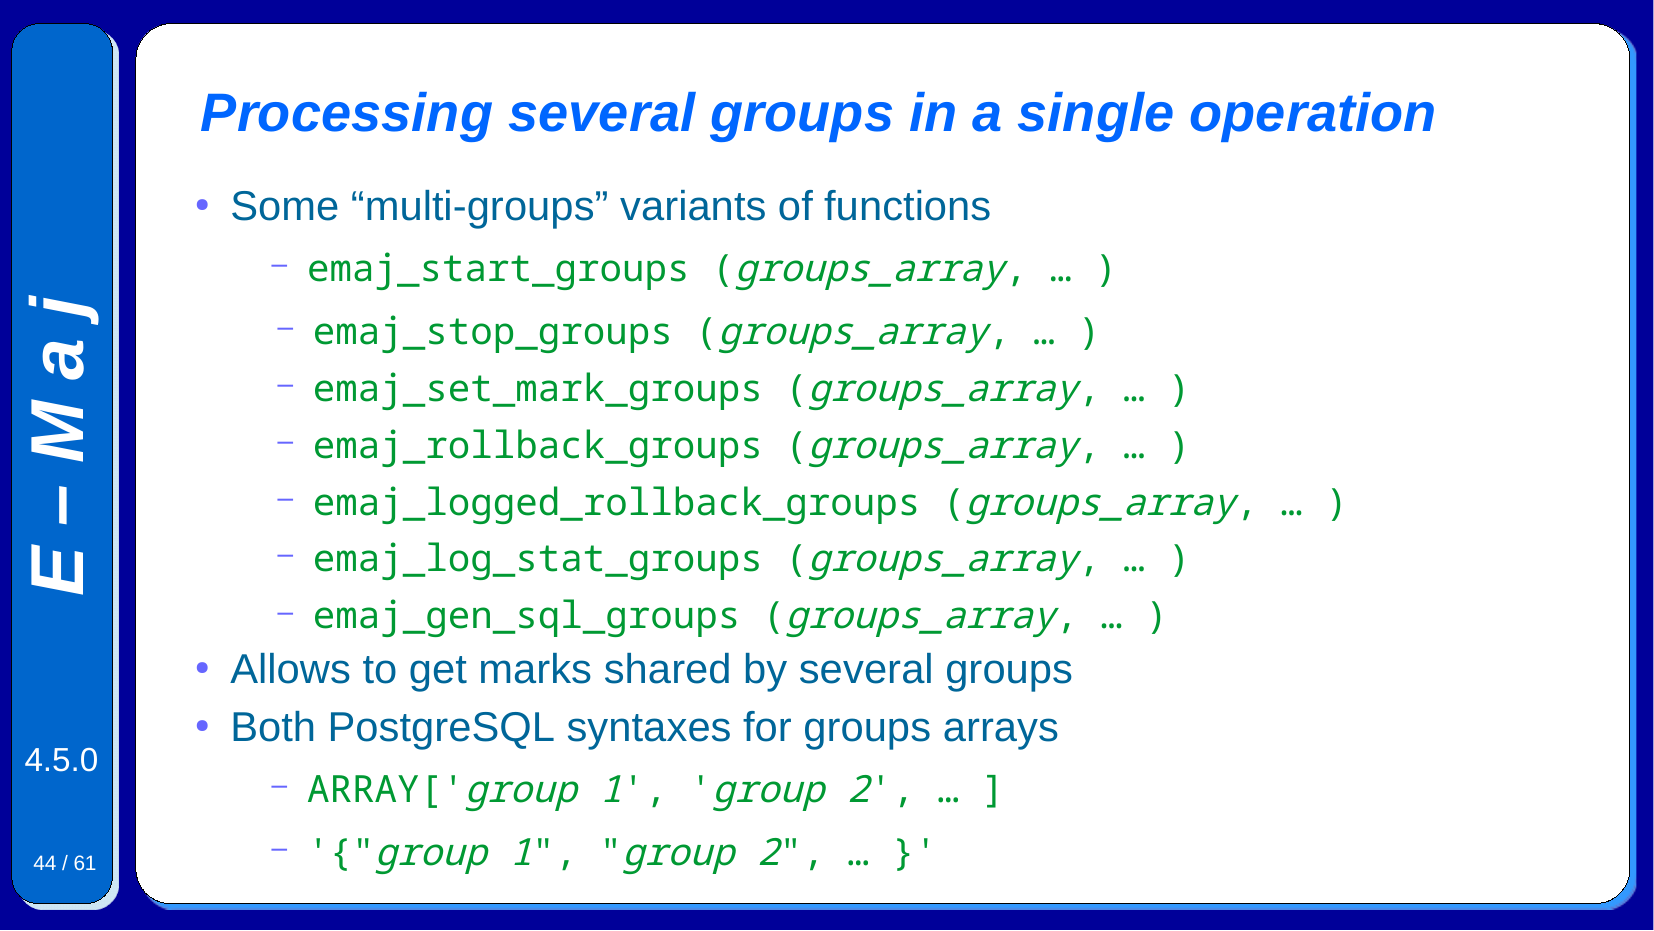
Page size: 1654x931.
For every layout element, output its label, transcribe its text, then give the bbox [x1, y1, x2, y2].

title Processing several groups in a single operation [200, 34, 1575, 183]
list Some “multi-groups” variants of functions emaj_start_groups (groups_array, … ) emaj_stop_groups (groups_array, … ) emaj_set_mark_groups (groups_array, … ) emaj_rollback_groups (groups_array, … ) emaj_logged_rollback_groups (groups_array, … ) emaj_log_stat_groups (groups_array, … ) emaj_gen_sql_groups (groups_array, … ) Allows to get marks shared by several groups Both PostgreSQL syntaxes for groups arrays ARRAY['group 1', 'group 2', … ] '{"group 1", "group 2", … }' [177, 183, 1587, 859]
